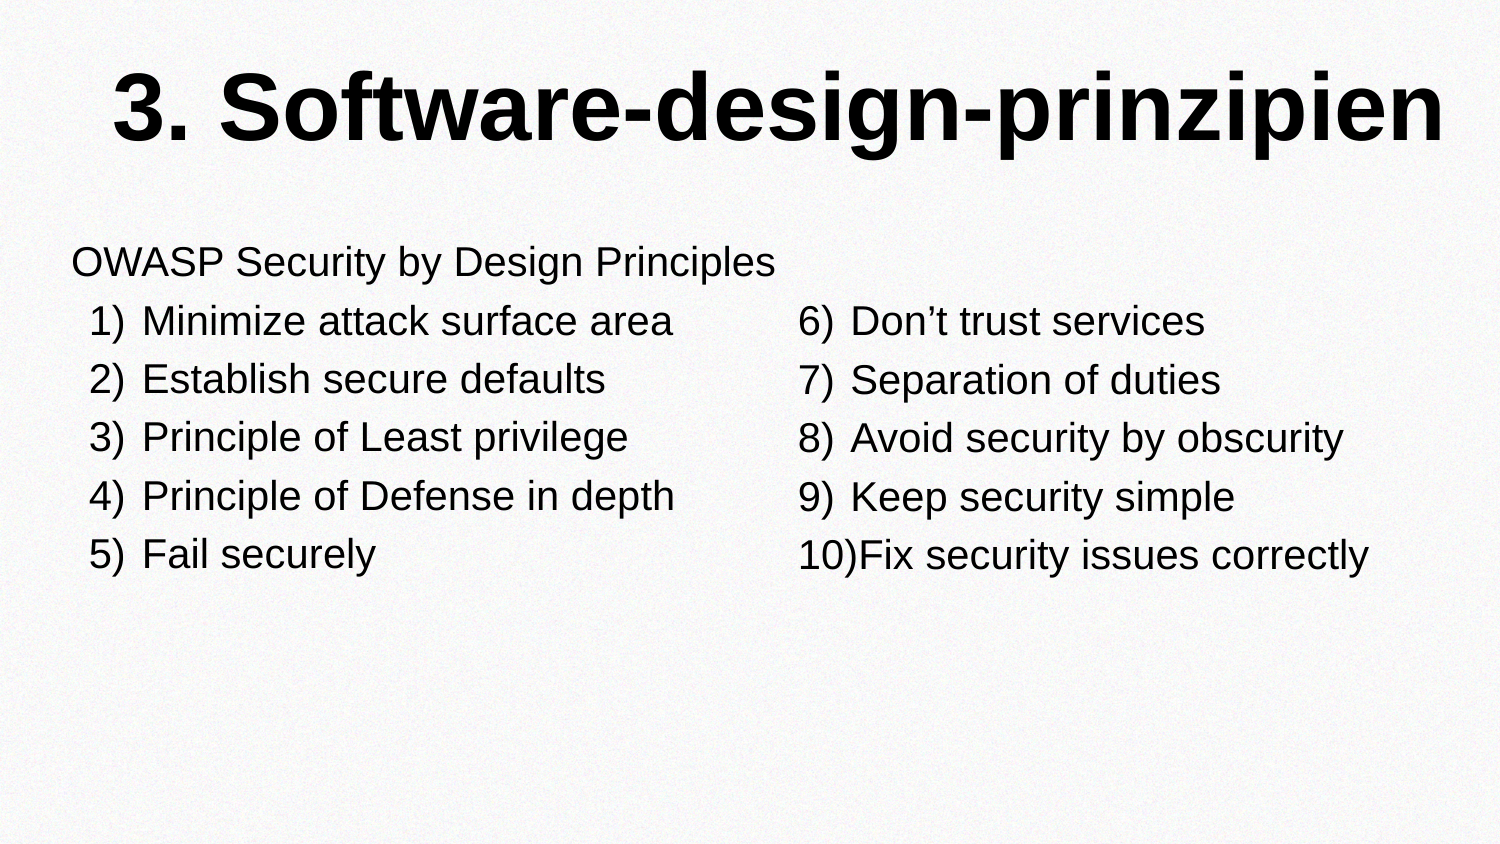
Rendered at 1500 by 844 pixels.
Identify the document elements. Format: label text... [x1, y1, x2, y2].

list OWASP Security by Design Principles Minimize attack surface area Establish secure defaults Principle of Least privilege Principle of Defense in depth Fail securely [71, 238, 781, 670]
title 3. Software-design-prinzipien [90, 0, 1471, 215]
picture [0, 0, 1500, 844]
list Don’t trust services Separation of duties Avoid security by obscurity Keep security simple Fix security issues correctly [780, 297, 1411, 729]
